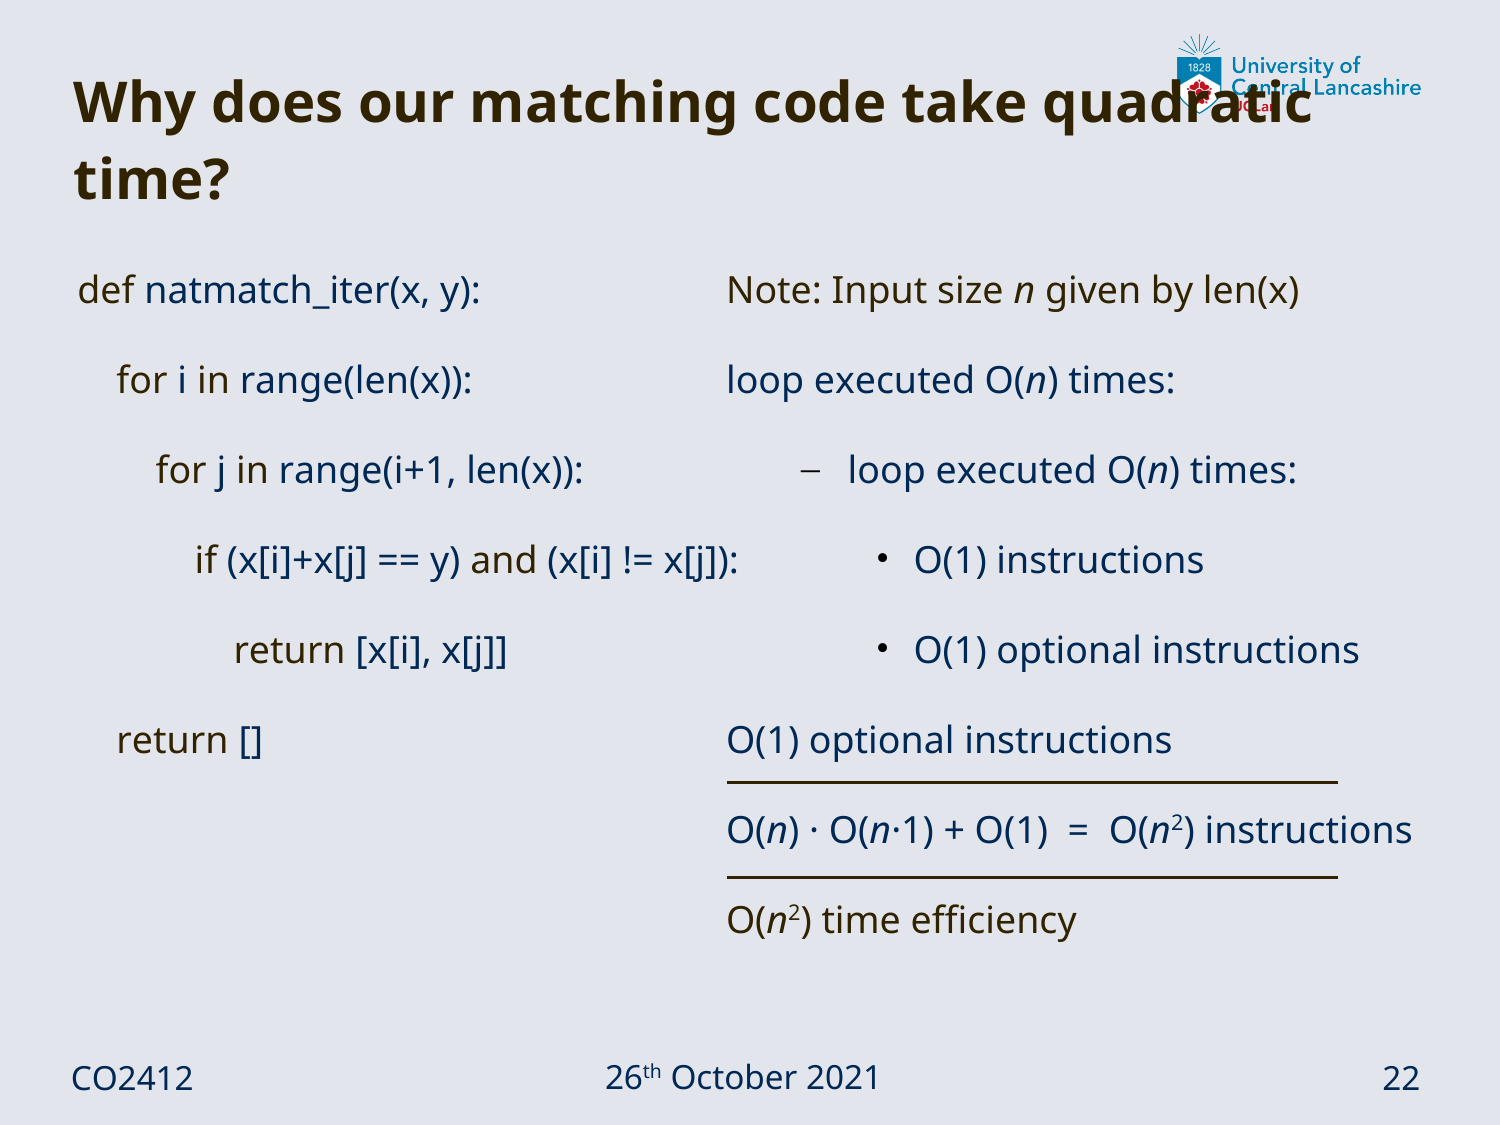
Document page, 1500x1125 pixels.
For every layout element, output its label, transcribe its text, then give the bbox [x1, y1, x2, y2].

title Why does our matching code take quadratic time? [58, 93, 1475, 186]
picture [1177, 34, 1421, 93]
text_box Note: Input size n given by len(x) loop executed O(n) times: loop executed O(n) times: O(1) instructions O(1) optional instructions O(1) optional instructions O(n) · O(n·1) + O(1) = O(n2) instructions O(n2) time efficiency [711, 258, 1443, 994]
text_box def natmatch_iter(x, y): for i in range(len(x)): for j in range(i+1, len(x)): if (x[i]+x[j] == y) and (x[i] != x[j]): return [x[i], x[j]] return [] [62, 258, 711, 769]
